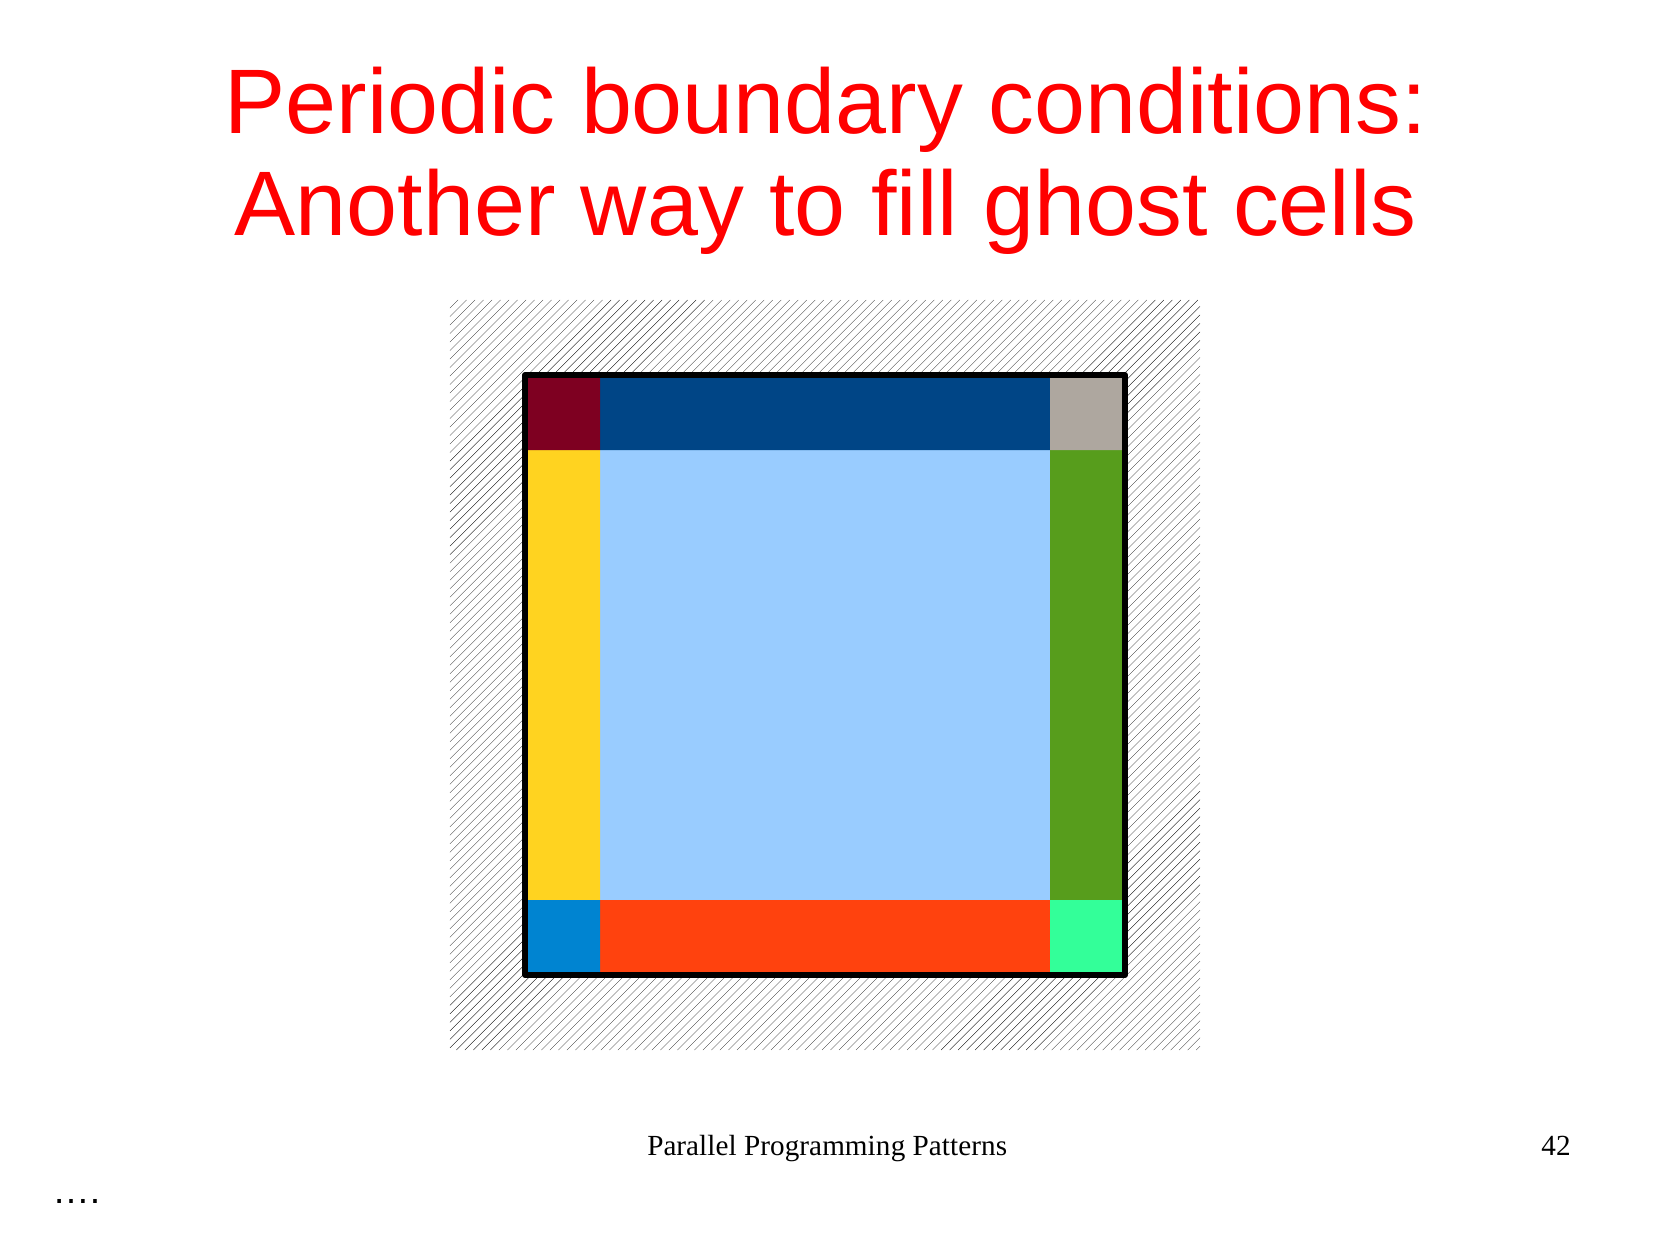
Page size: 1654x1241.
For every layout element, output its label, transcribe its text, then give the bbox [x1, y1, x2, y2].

text_box …. [37, 1162, 151, 1220]
text_box [450, 300, 1201, 1051]
title Periodic boundary conditions: Another way to fill ghost cells [82, 49, 1571, 257]
